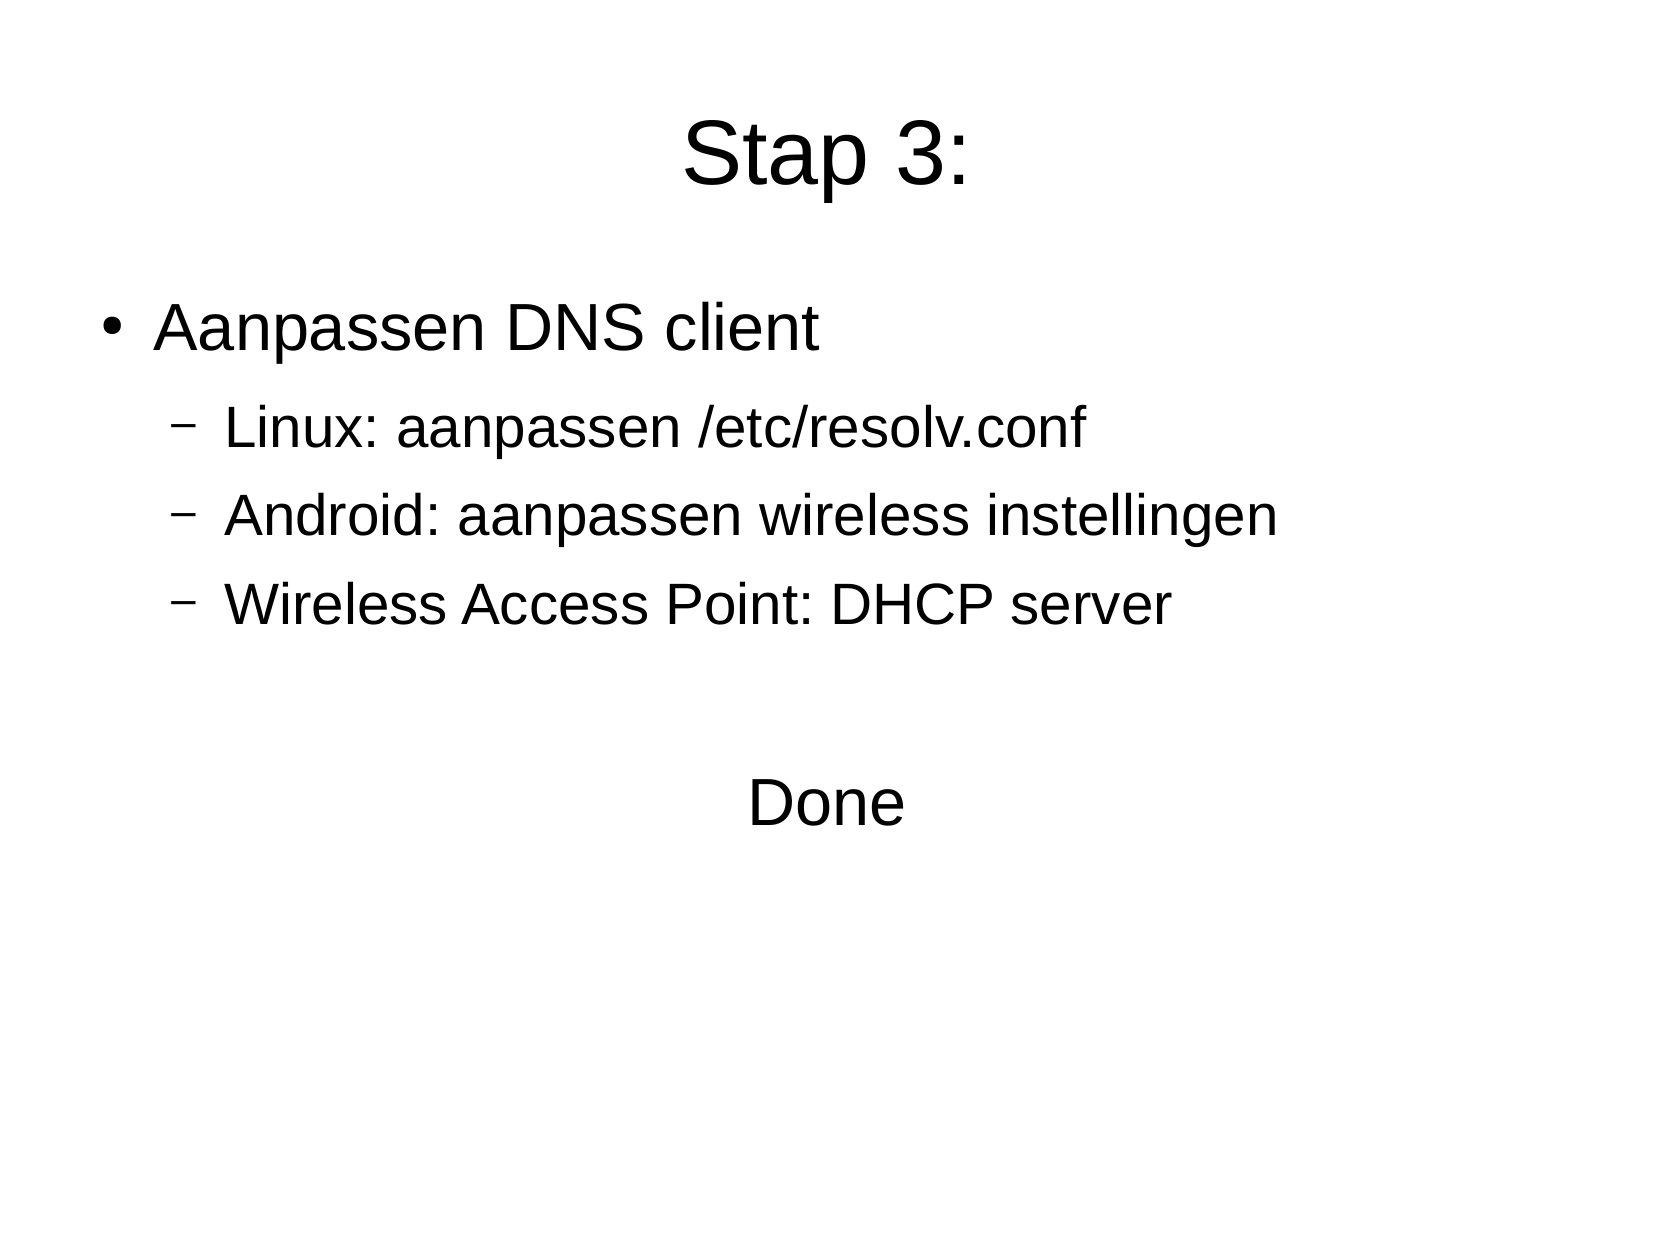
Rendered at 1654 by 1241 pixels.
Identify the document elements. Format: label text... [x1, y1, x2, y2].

list Aanpassen DNS client Linux: aanpassen /etc/resolv.conf Android: aanpassen wireless instellingen Wireless Access Point: DHCP server Done [82, 290, 1571, 1010]
title Stap 3: [82, 49, 1571, 257]
